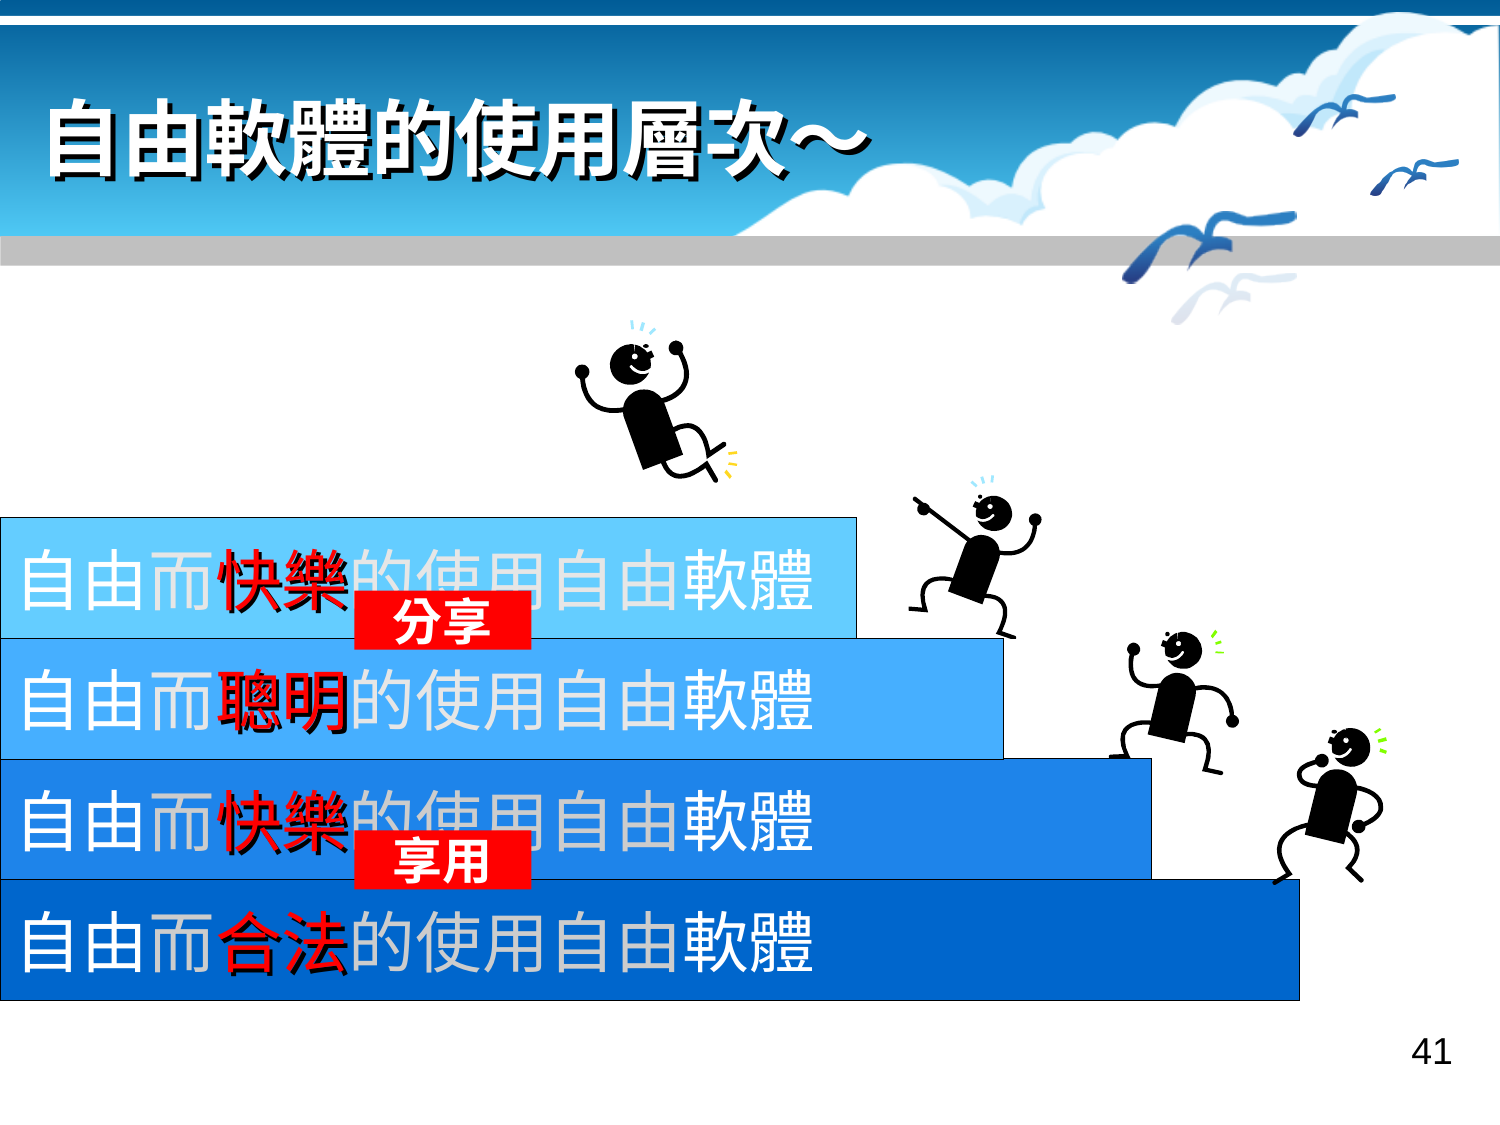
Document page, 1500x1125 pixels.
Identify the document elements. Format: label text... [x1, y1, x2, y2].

text_box 自由而合法的使用自由軟體 [0, 879, 1300, 1001]
picture [1271, 727, 1388, 886]
picture [573, 319, 739, 502]
text_box 自由而快樂的使用自由軟體 [0, 517, 857, 639]
picture [908, 472, 1046, 639]
picture [730, 12, 1500, 284]
title 自由軟體的使用層次～ [38, 85, 1465, 186]
text_box 自由而快樂的使用自由軟體 [0, 758, 1152, 880]
text_box 分享 [354, 590, 532, 650]
picture [1107, 628, 1241, 777]
text_box 自由而聰明的使用自由軟體 [0, 638, 1004, 760]
text_box 享用 [354, 830, 532, 890]
